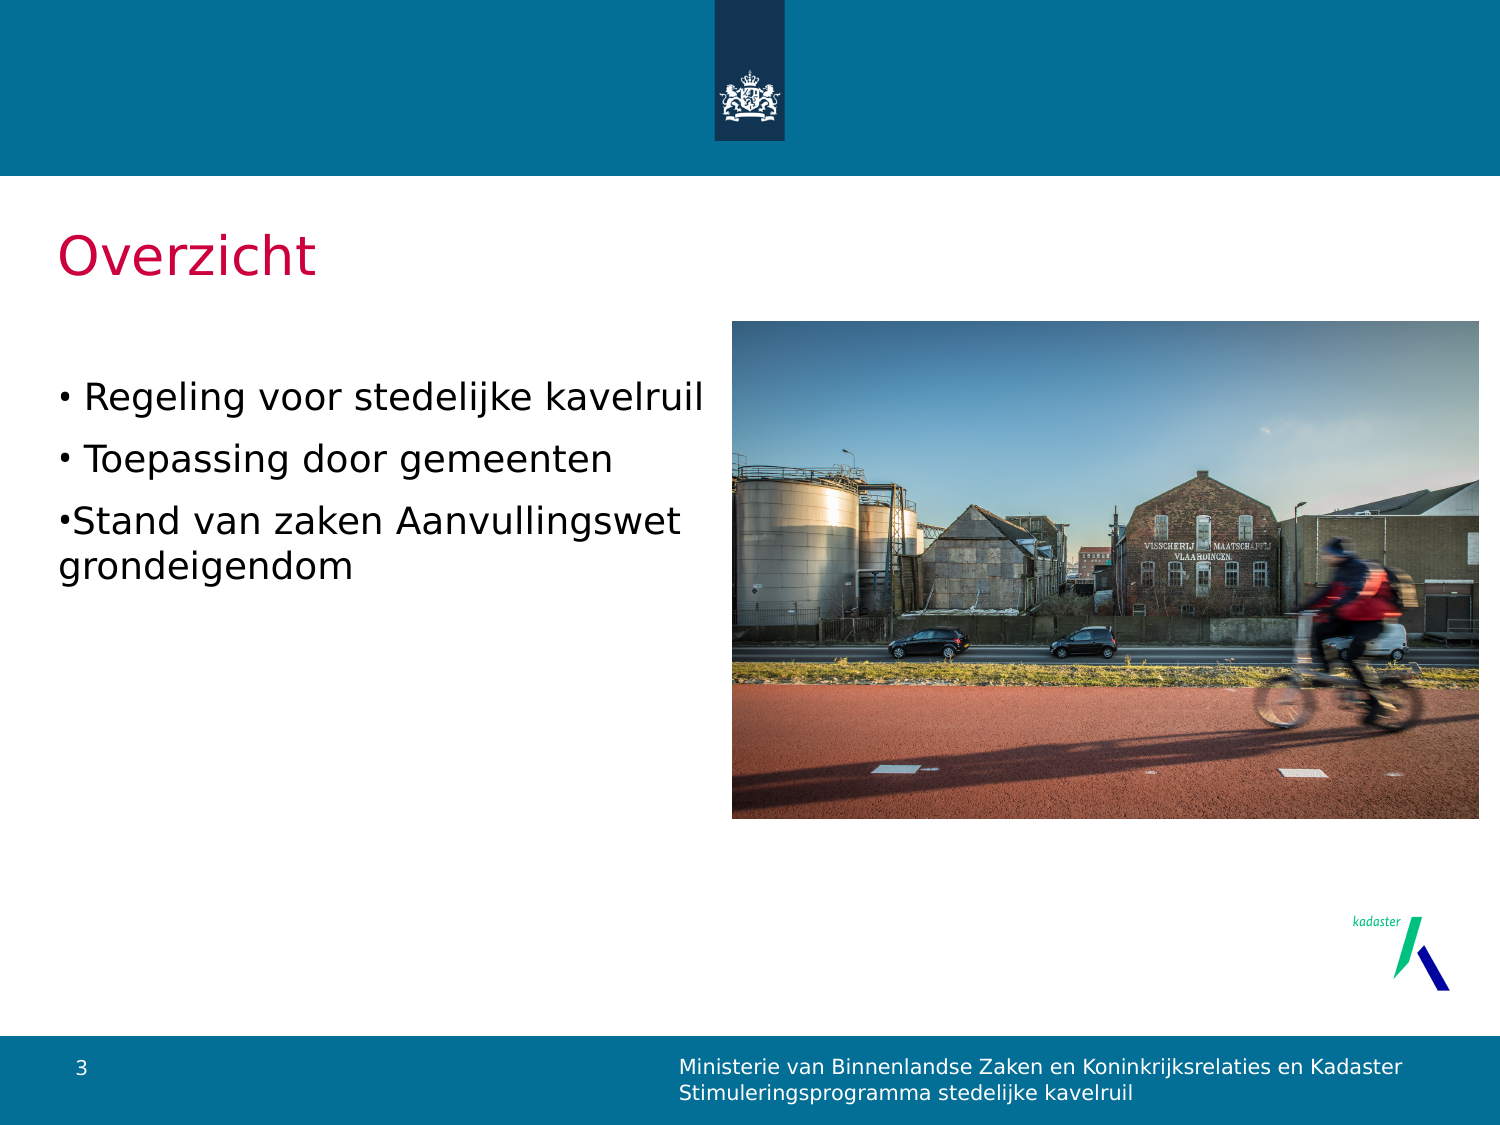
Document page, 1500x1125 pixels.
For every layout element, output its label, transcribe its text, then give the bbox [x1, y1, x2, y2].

list Regeling voor stedelijke kavelruil Toepassing door gemeenten Stand van zaken Aanvullingswet grondeigendom [58, 311, 733, 590]
picture [732, 321, 1479, 820]
title Overzicht [57, 221, 1439, 287]
text_box [61, 1047, 178, 1107]
picture [1305, 878, 1498, 1028]
text_box Ministerie van Binnenlandse Zaken en Koninkrijksrelaties en Kadaster Stimuleringsprogramma stedelijke kavelruil [663, 1046, 1439, 1117]
